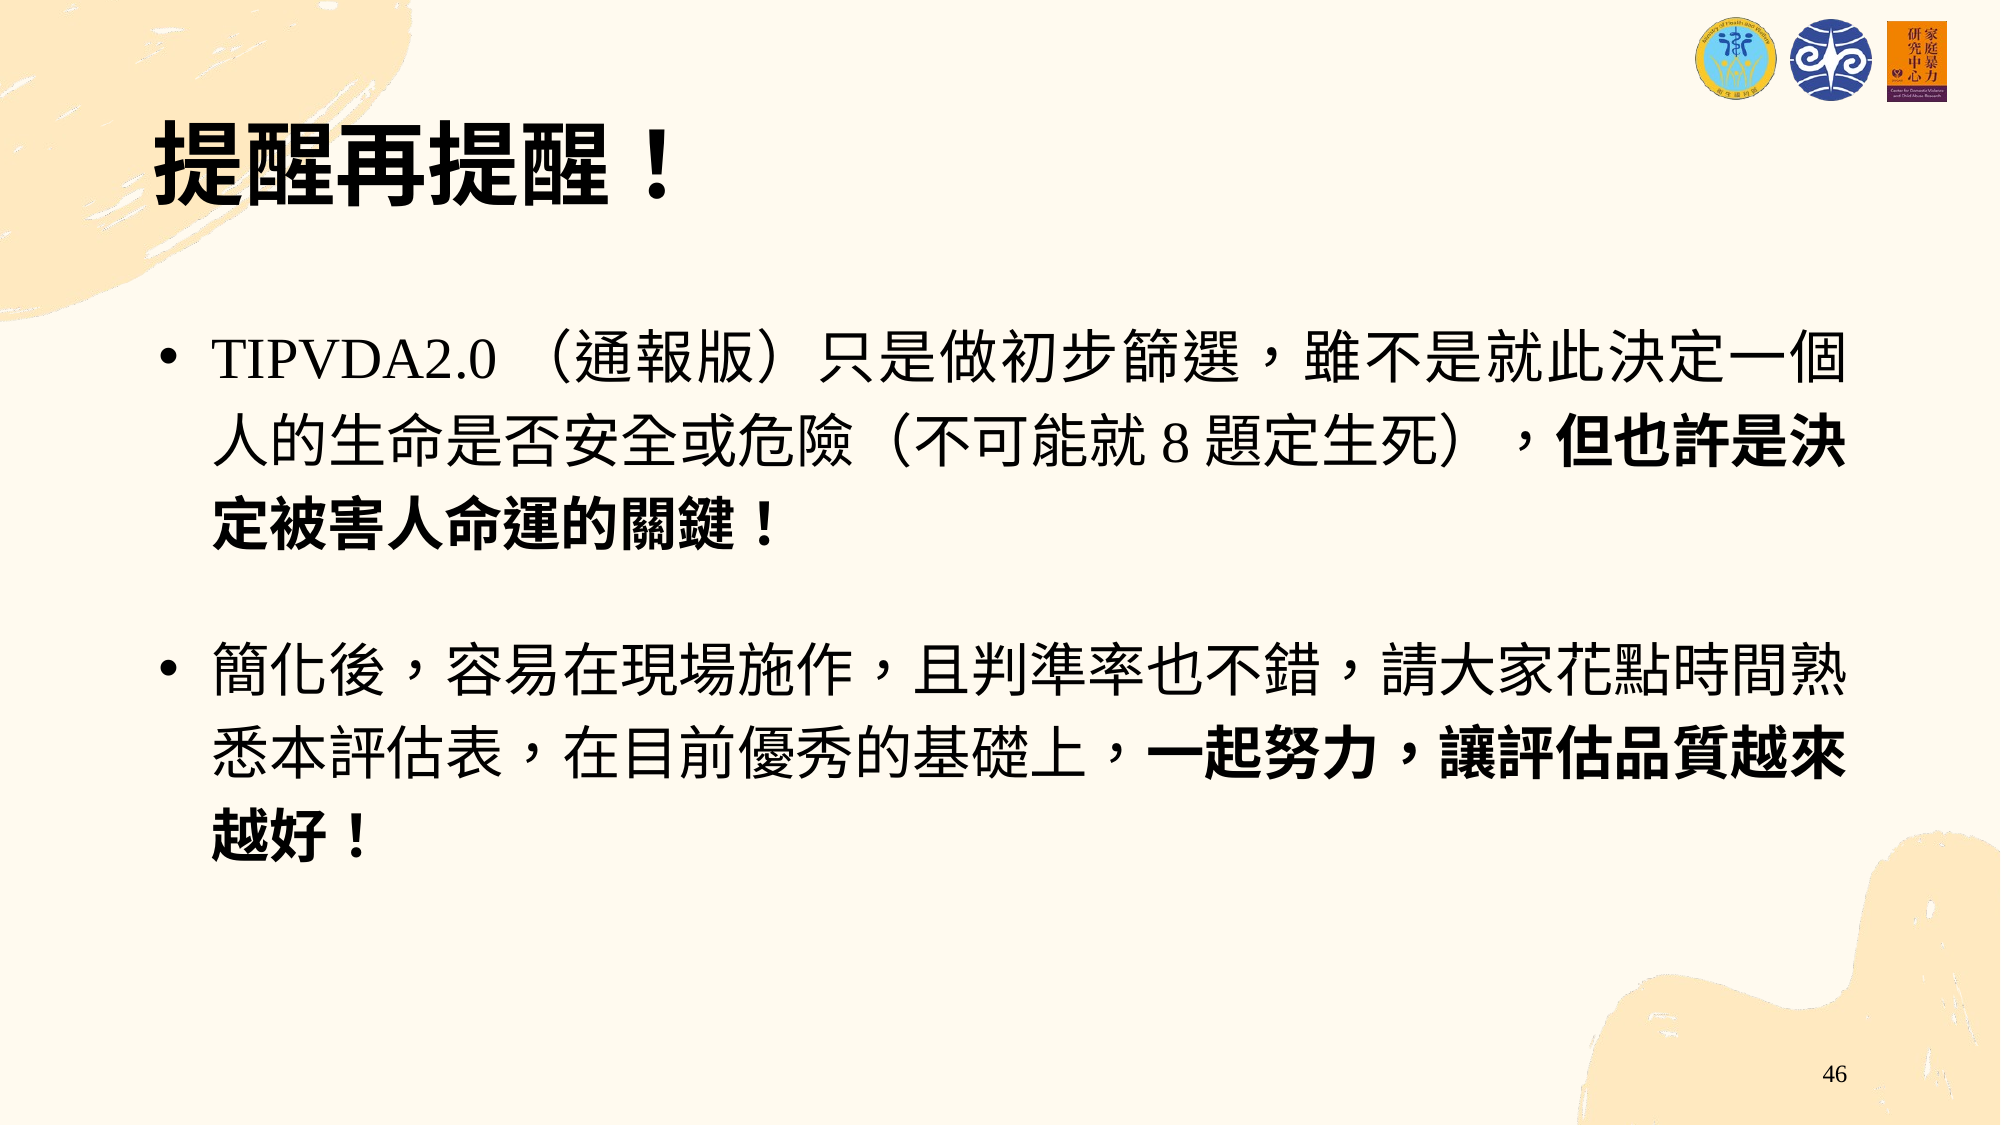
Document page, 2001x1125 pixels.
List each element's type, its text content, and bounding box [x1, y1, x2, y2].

list TIPVDA2.0（通報版）只是做初步篩選，雖不是就此決定一個人的生命是否安全或危險（不可能就8題定生死），但也許是決定被害人命運的關鍵！ 簡化後，容易在現場施作，且判準率也不錯，請大家花點時間熟悉本評估表，在目前優秀的基礎上，一起努力，讓評估品質越來越好！ [137, 299, 1863, 1014]
title 提醒再提醒！ [137, 59, 1863, 278]
picture [1488, 809, 2001, 1125]
picture [0, 0, 444, 347]
picture [1695, 17, 1947, 102]
